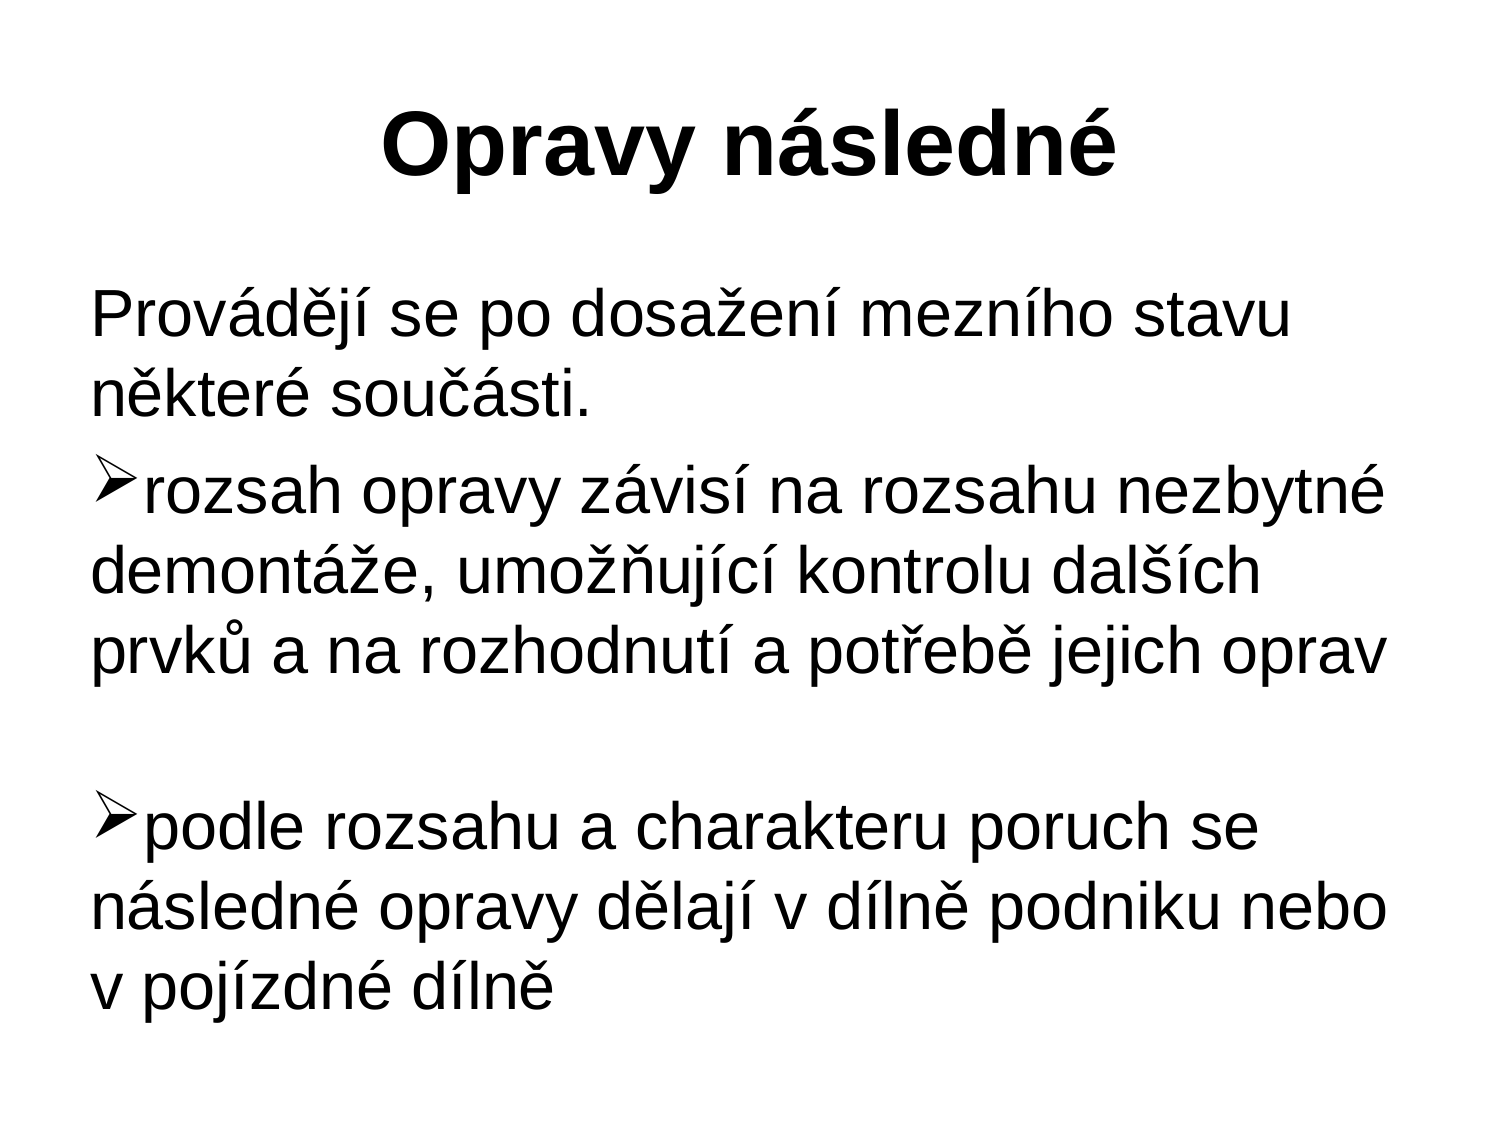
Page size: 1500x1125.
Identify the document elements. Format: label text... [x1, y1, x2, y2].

title Opravy následné [75, 45, 1426, 233]
list Provádějí se po dosažení mezního stavu některé součásti. rozsah opravy závisí na rozsahu nezbytné demontáže, umožňující kontrolu dalších prvků a na rozhodnutí a potřebě jejich oprav podle rozsahu a charakteru poruch se následné opravy dělají v dílně podniku nebo v pojízdné dílně [75, 262, 1426, 1031]
